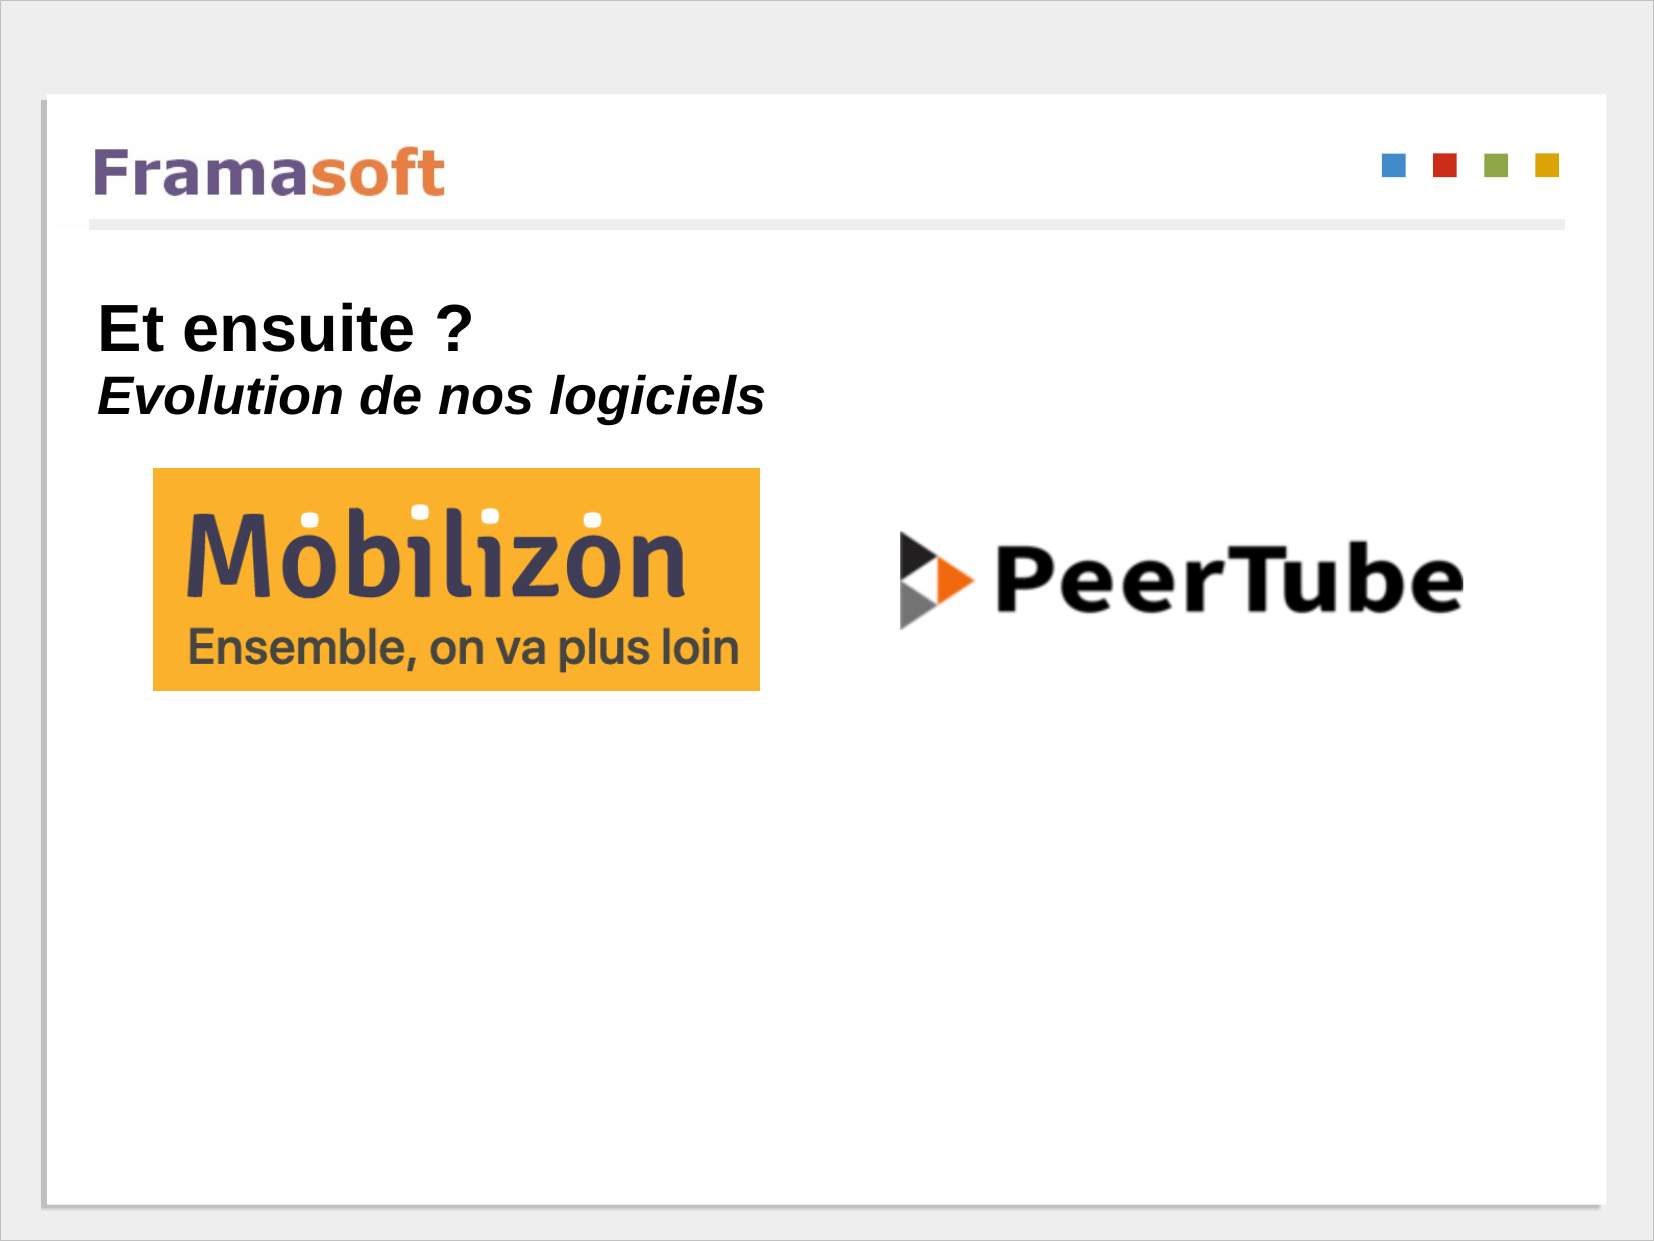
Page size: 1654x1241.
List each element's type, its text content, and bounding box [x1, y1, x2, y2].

picture [54, 104, 508, 225]
picture [153, 468, 760, 691]
text_box Et ensuite ? Evolution de nos logiciels [82, 283, 1560, 434]
text_box [0, 0, 1654, 1241]
picture [870, 496, 1506, 659]
